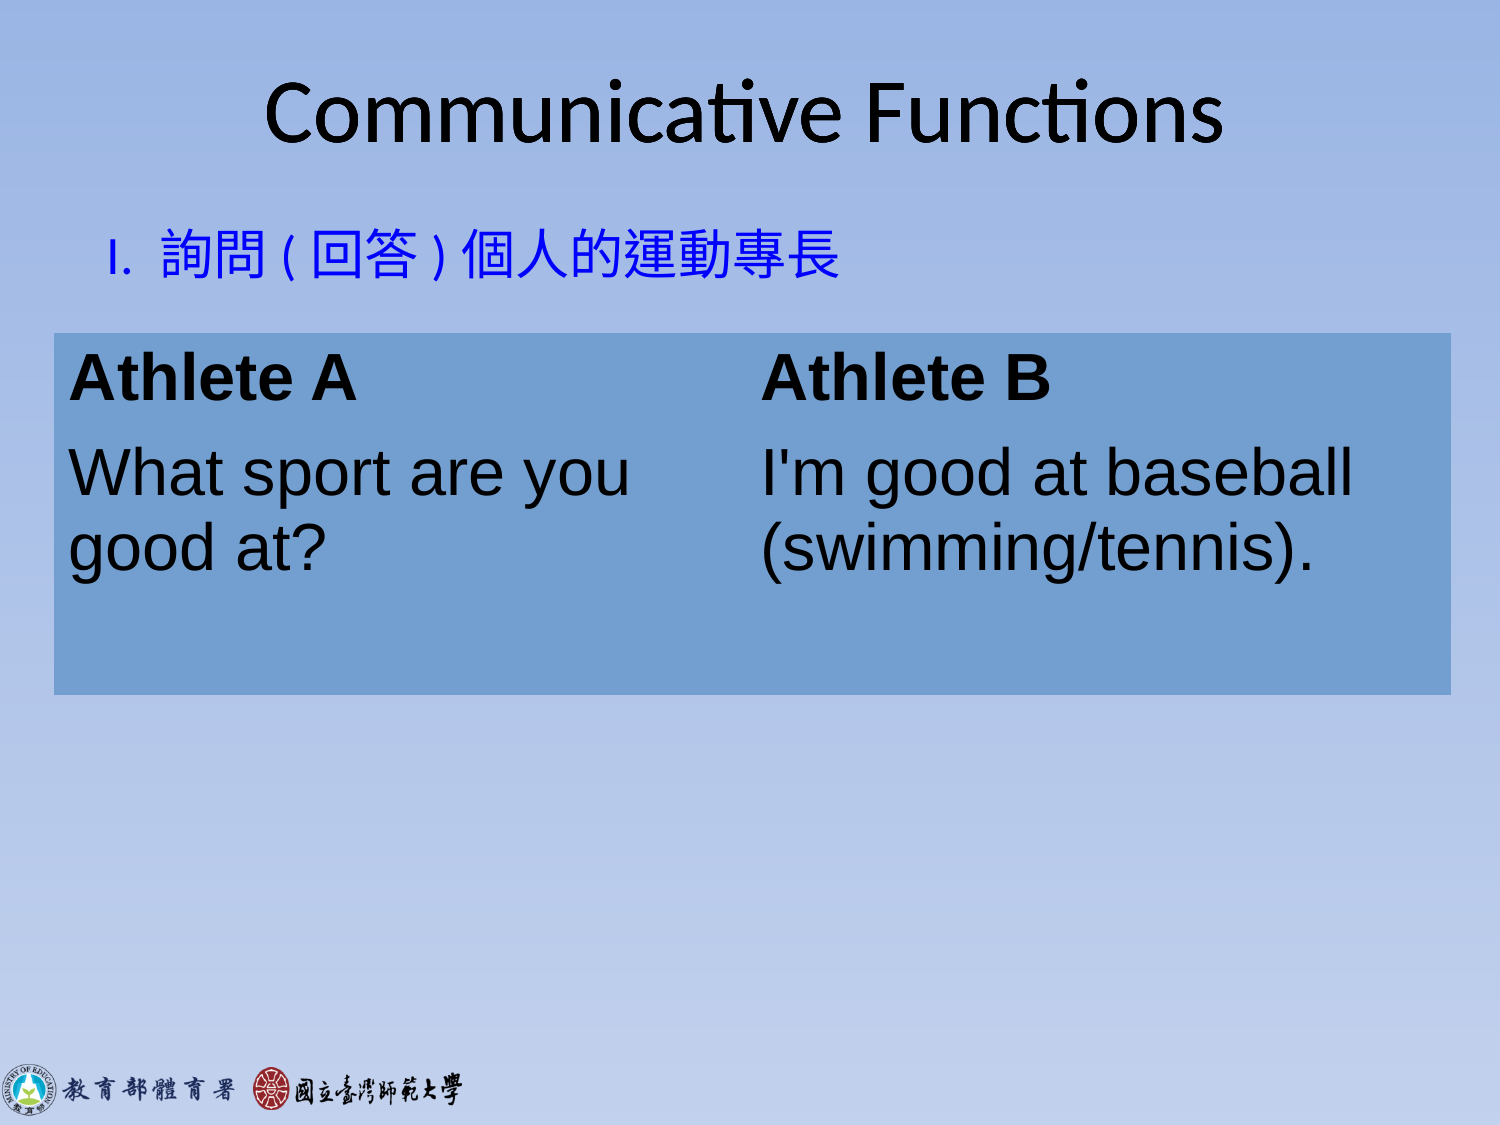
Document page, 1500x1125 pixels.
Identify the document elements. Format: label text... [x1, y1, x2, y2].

table_cell I'm good at baseball (swimming/tennis). [746, 428, 1451, 695]
table_header Athlete B [746, 333, 1451, 428]
title Communicative Functions [70, 11, 1421, 200]
table_header Athlete A [54, 333, 746, 428]
list I. 詢問(回答)個人的運動專長 [35, 212, 1430, 956]
table_cell What sport are you good at? [54, 428, 746, 695]
